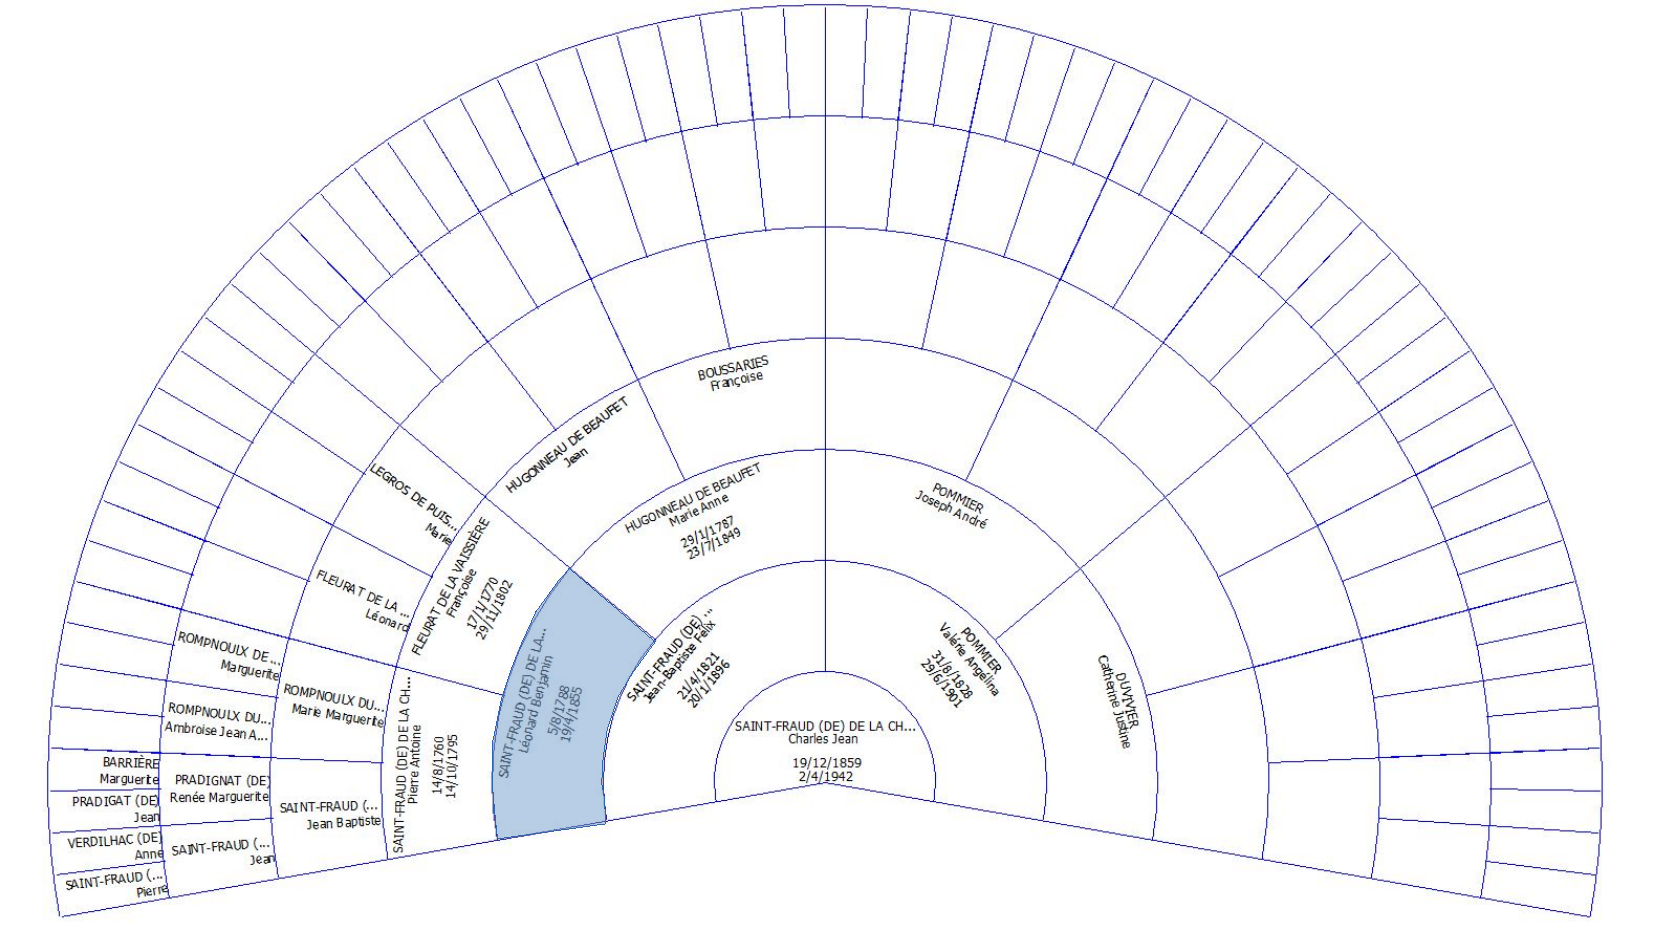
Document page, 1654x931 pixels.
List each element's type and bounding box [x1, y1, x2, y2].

picture [42, 0, 1610, 930]
text_box [492, 568, 656, 839]
